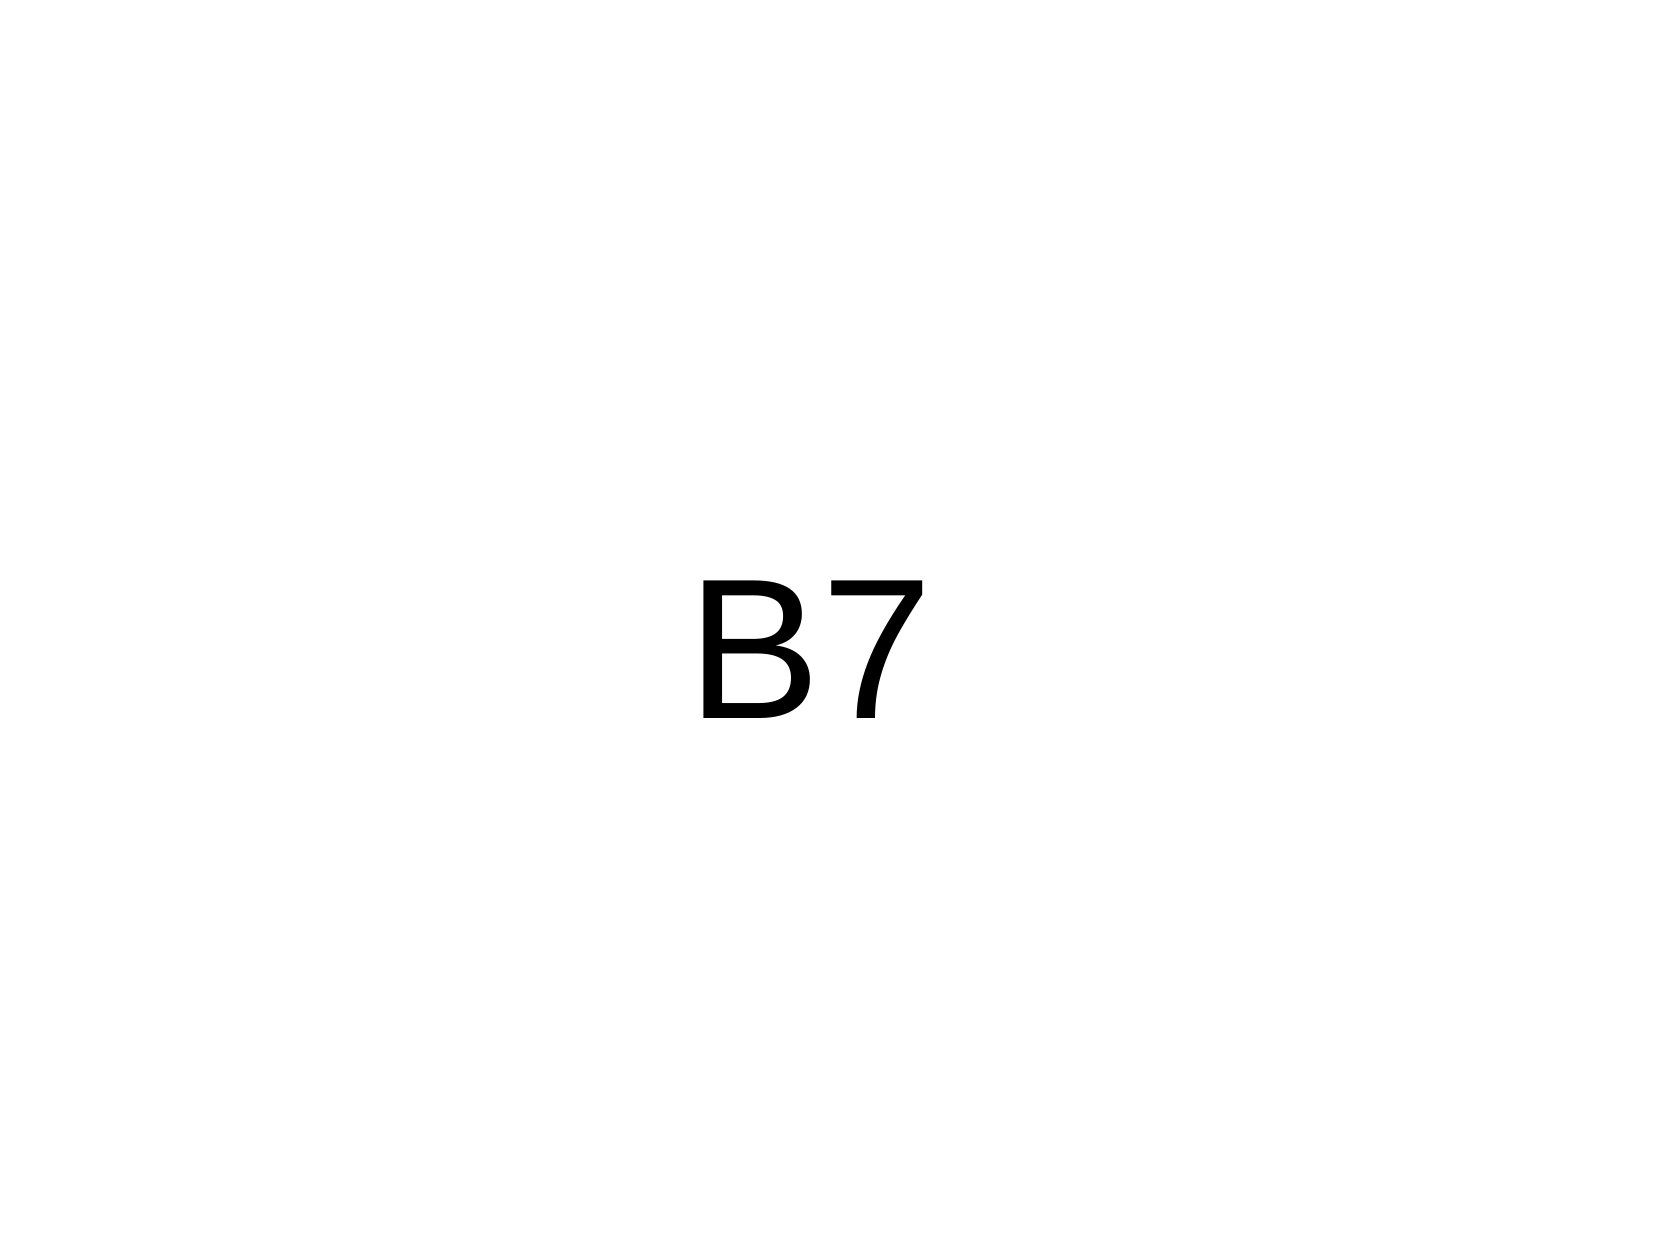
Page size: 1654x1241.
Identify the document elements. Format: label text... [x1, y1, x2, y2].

subtitle B7 [82, 290, 1538, 1010]
